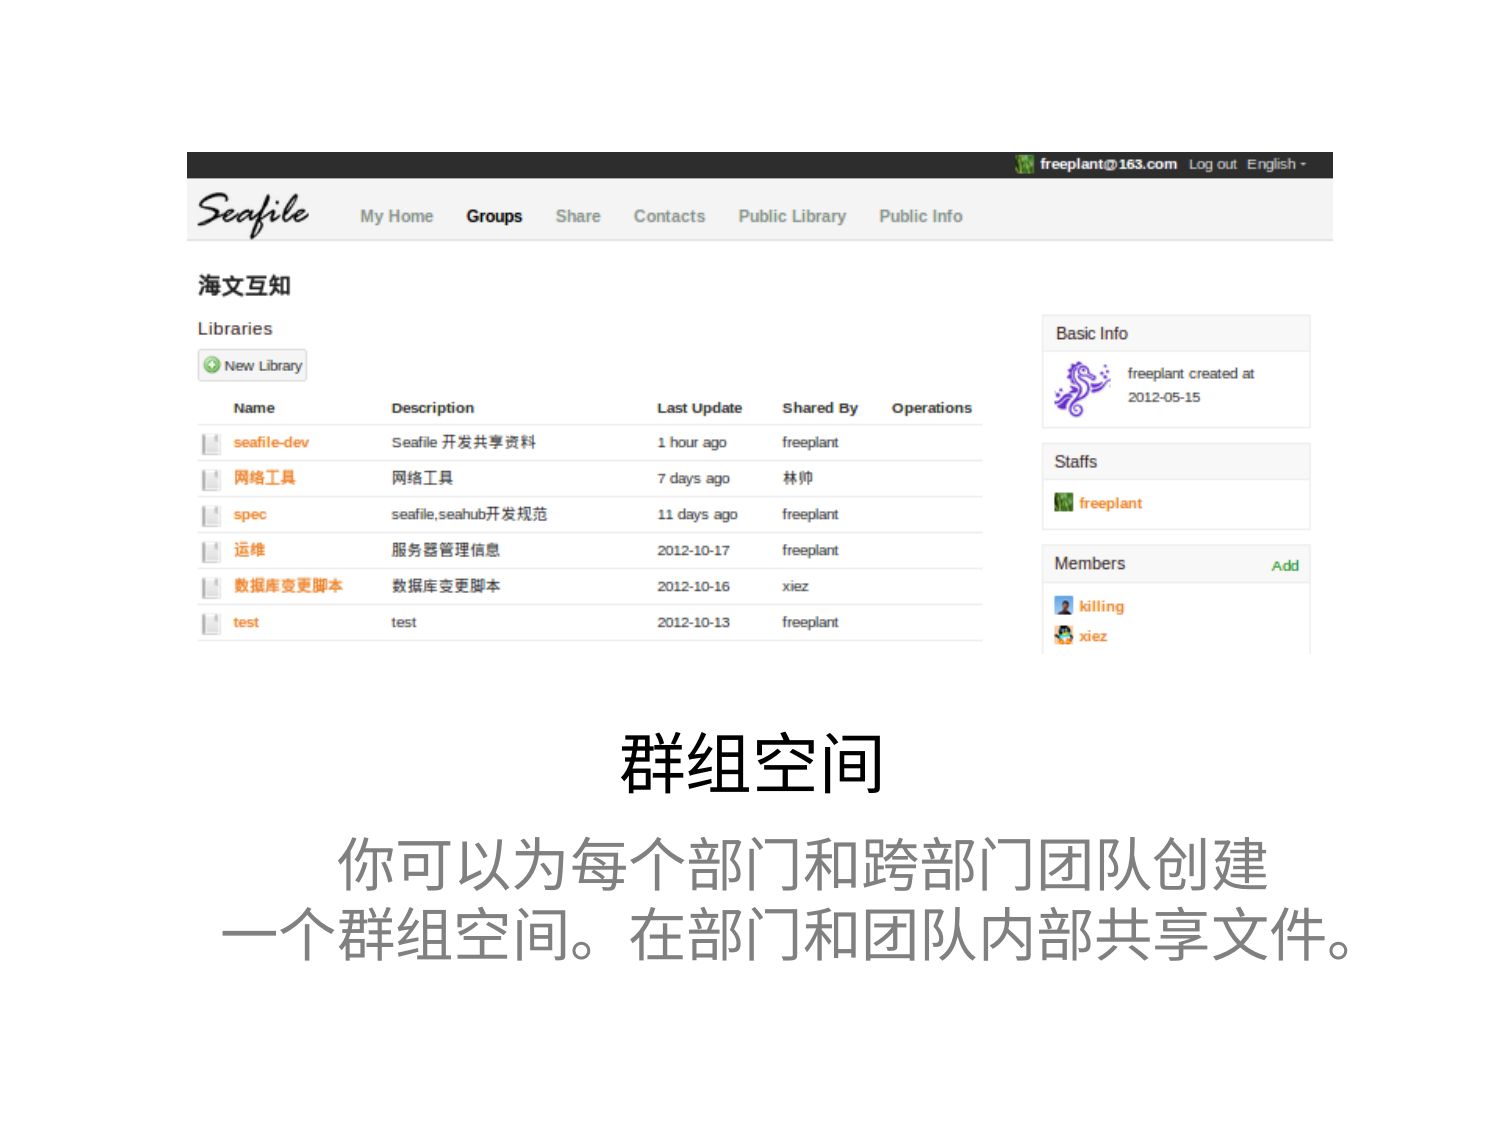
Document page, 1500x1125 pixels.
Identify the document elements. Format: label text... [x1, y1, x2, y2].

text_box 你可以为每个部门和跨部门团队创建 一个群组空间。在部门和团队内部共享文件。 [205, 820, 1401, 976]
picture [187, 152, 1333, 654]
text_box 群组空间 [604, 714, 901, 810]
